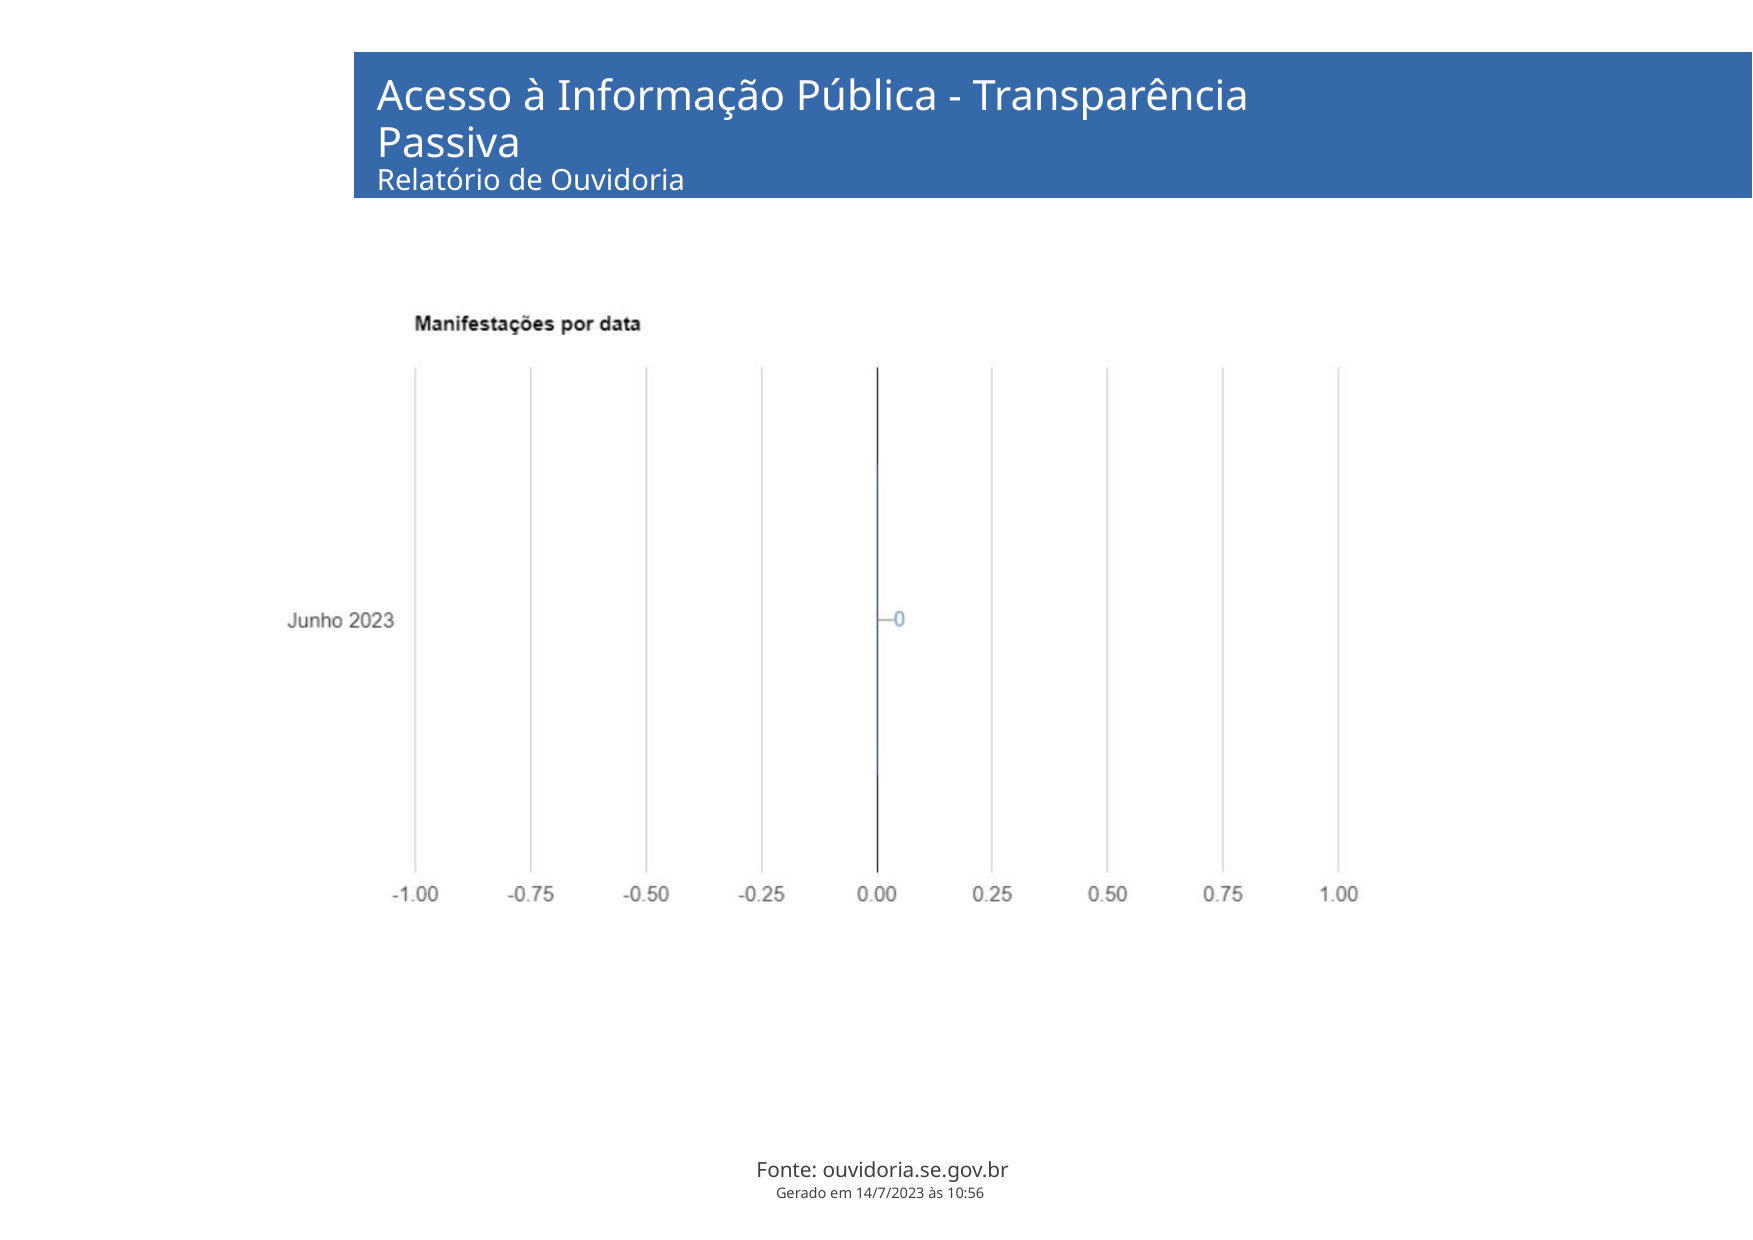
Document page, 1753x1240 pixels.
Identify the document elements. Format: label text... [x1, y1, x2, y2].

text_box [354, 52, 1752, 198]
text_box Fonte: ouvidoria.se.gov.br Gerado em 14/7/2023 às 10:56 [756, 1158, 1023, 1202]
text_box Acesso à Informação Pública - Transparência Passiva Relatório de Ouvidoria EMSETUR - Junho a Junho de 2023 [376, 72, 1403, 228]
text_box [155, 211, 1599, 1028]
